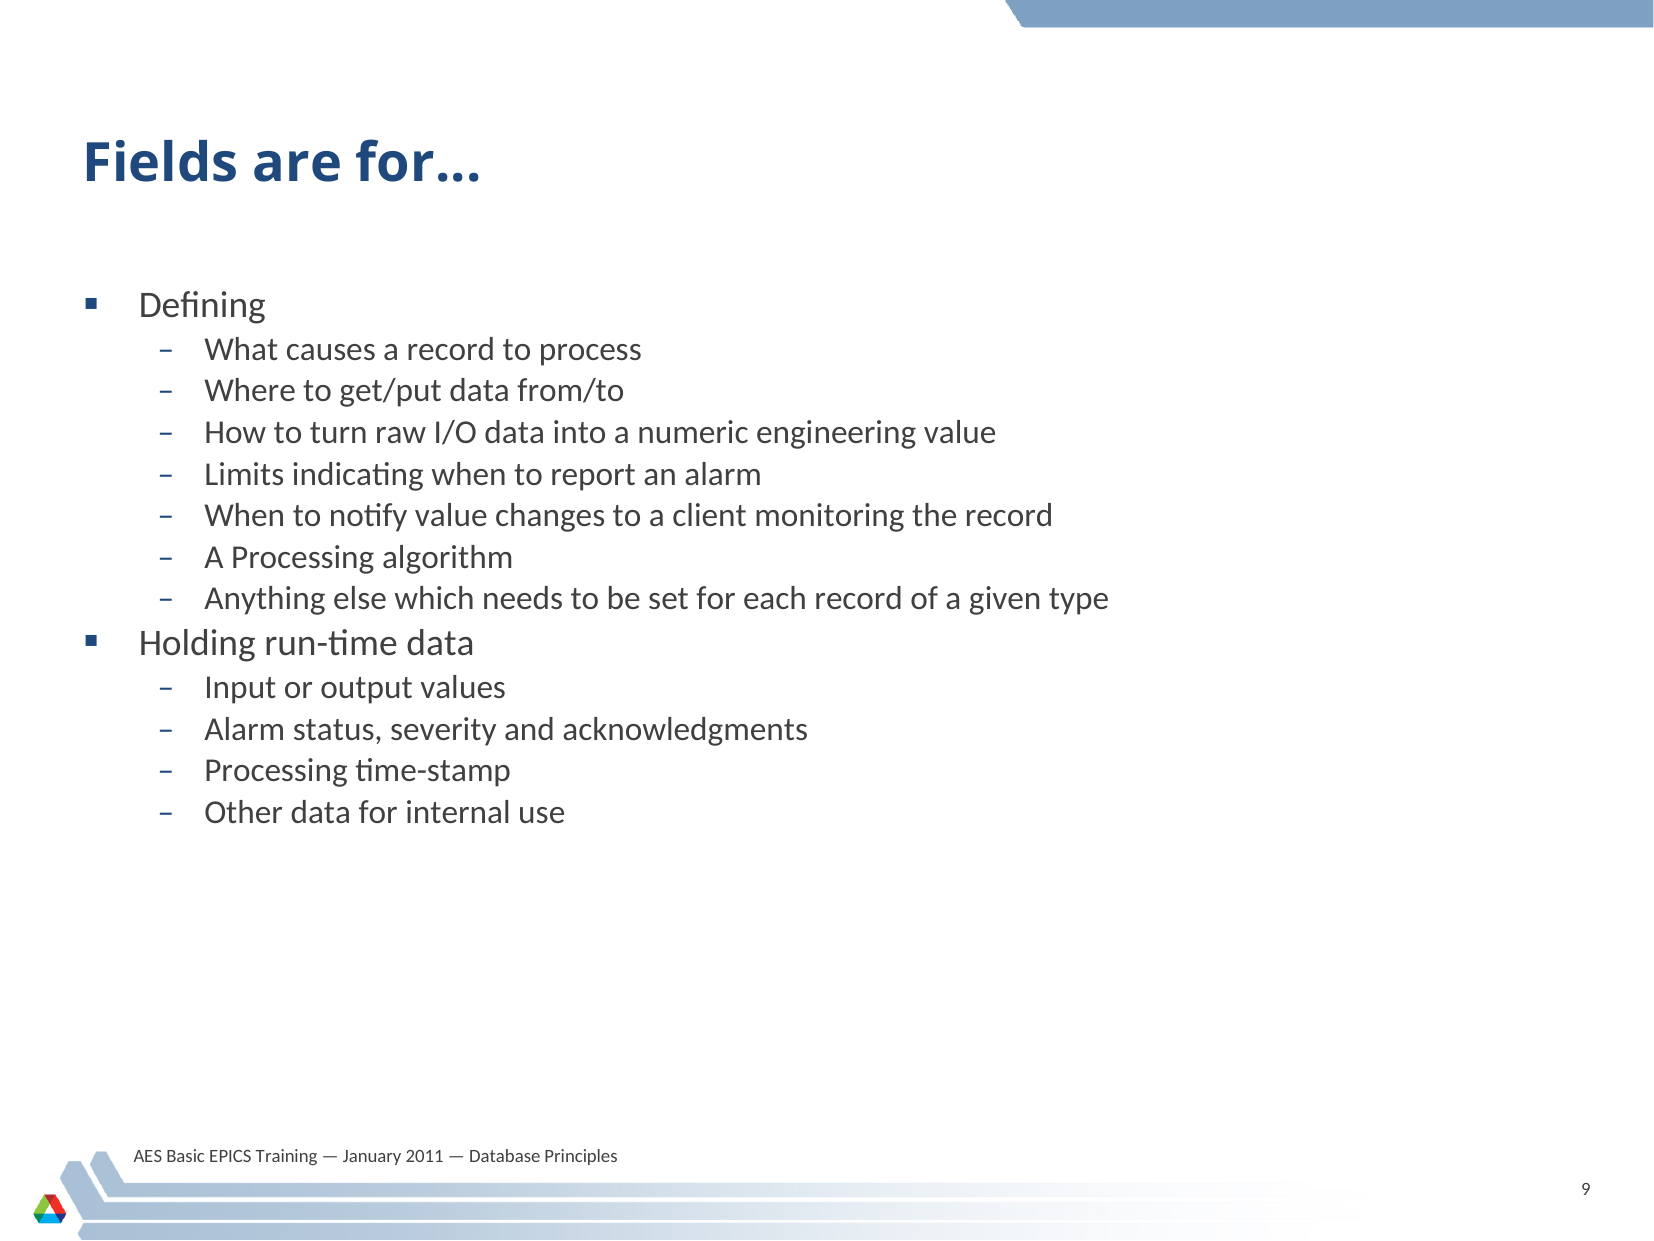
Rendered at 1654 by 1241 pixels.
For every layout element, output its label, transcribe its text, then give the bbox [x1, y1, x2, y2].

title Fields are for... [82, 128, 1571, 192]
picture [0, 0, 1654, 29]
list Defining What causes a record to process Where to get/put data from/to How to turn raw I/O data into a numeric engineering value Limits indicating when to report an alarm When to notify value changes to a client monitoring the record A Processing algorithm Anything else which needs to be set for each record of a given type Holding run-time data Input or output values Alarm status, severity and acknowledgments Processing time-stamp Other data for internal use [82, 289, 1571, 901]
picture [0, 1143, 1654, 1240]
